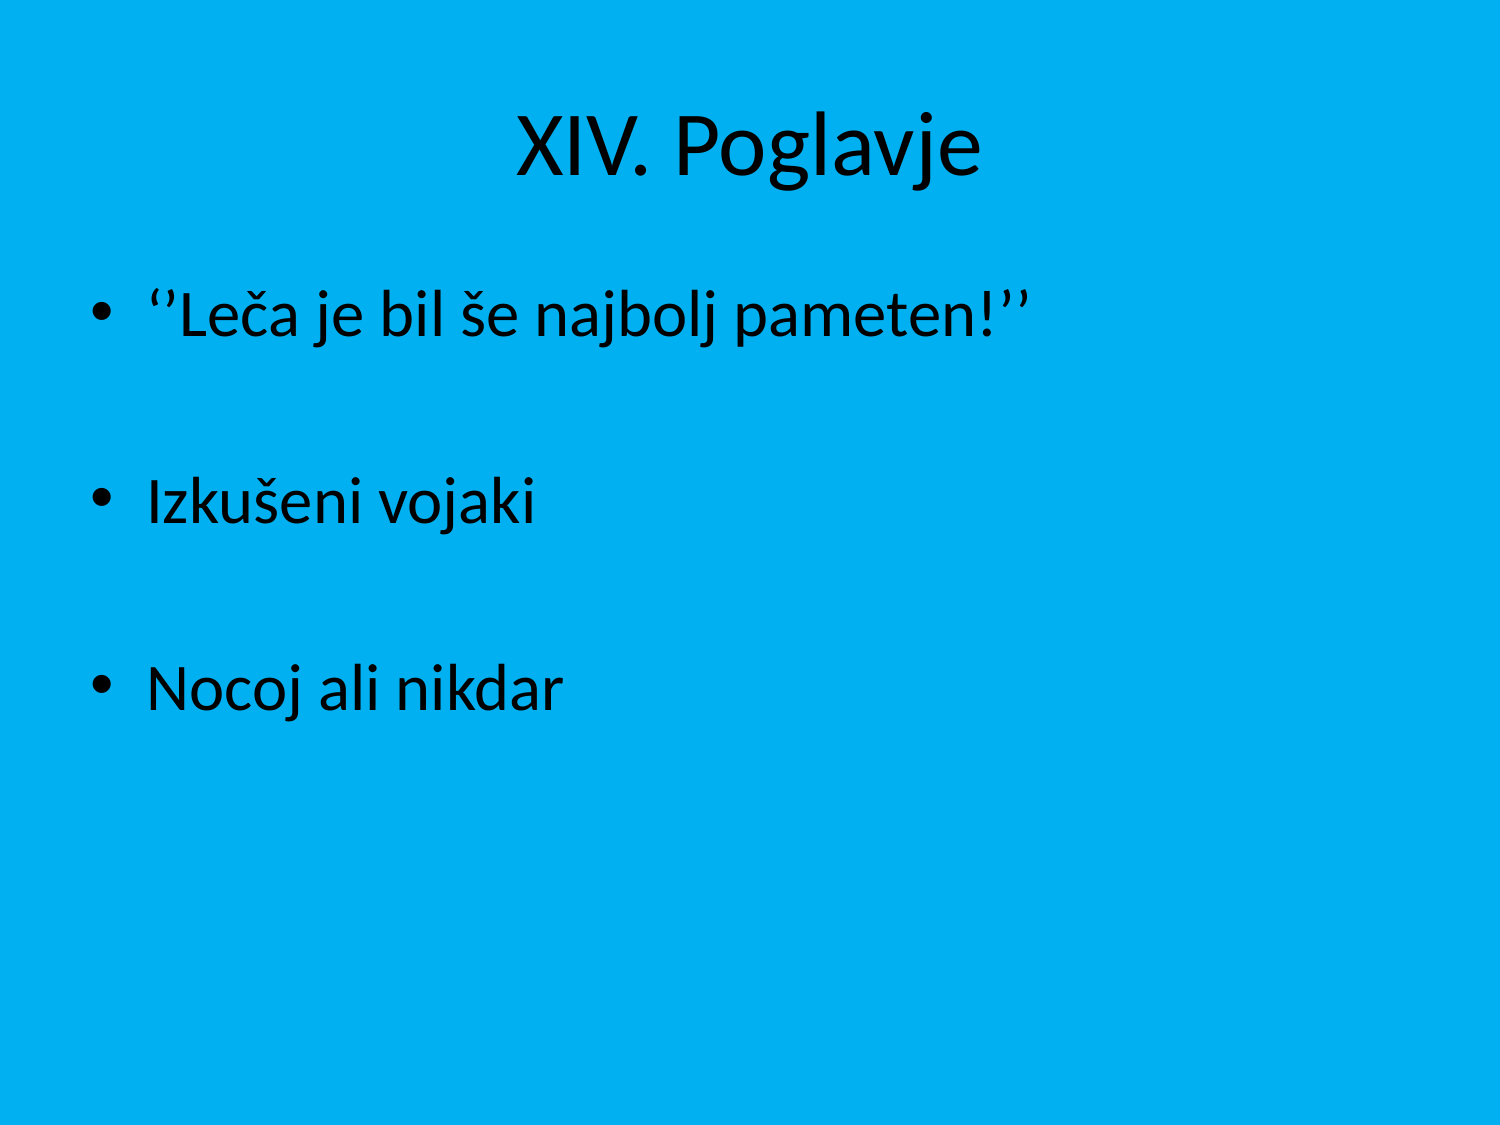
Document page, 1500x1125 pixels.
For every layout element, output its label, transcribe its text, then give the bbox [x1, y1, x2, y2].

title XIV. Poglavje [75, 45, 1425, 233]
list ‘’Leča je bil še najbolj pameten!’’ Izkušeni vojaki Nocoj ali nikdar [75, 262, 1425, 1005]
